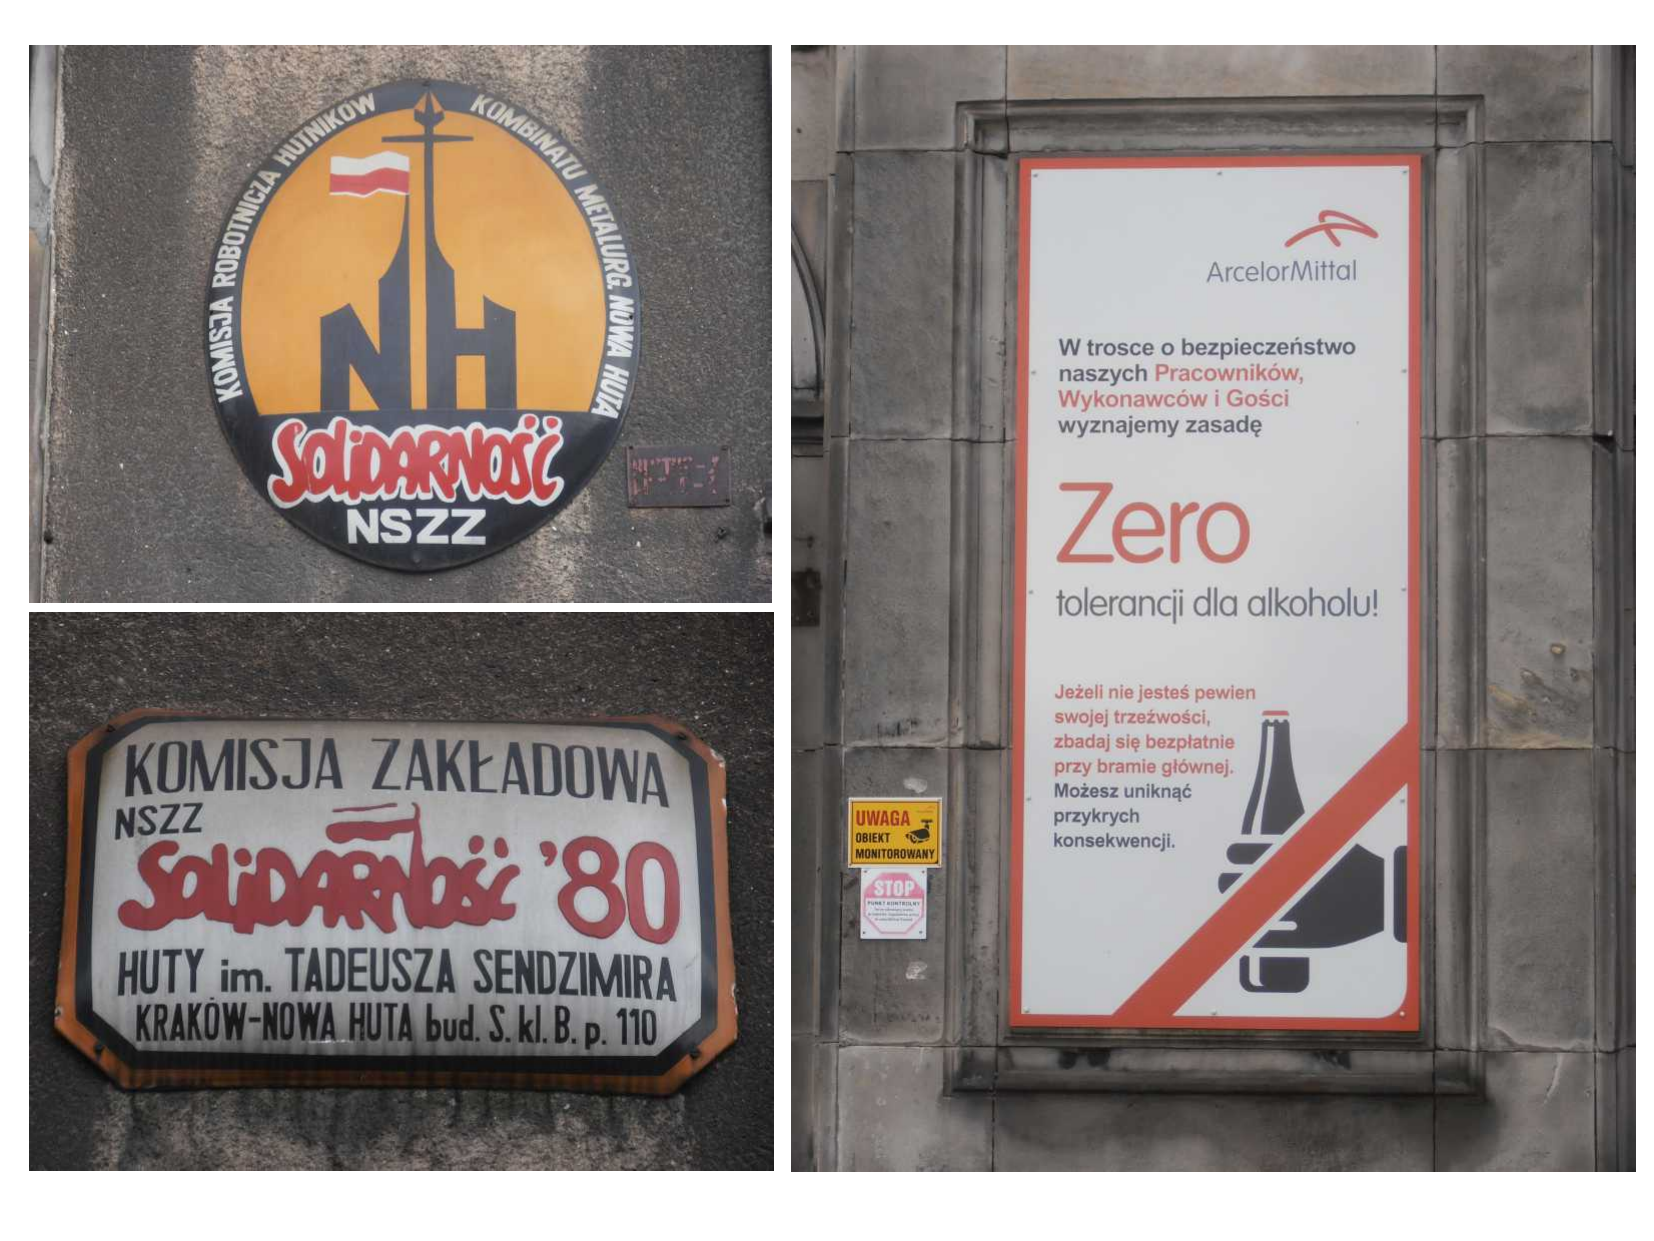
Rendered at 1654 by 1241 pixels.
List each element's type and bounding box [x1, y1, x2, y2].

picture [29, 612, 774, 1171]
picture [791, 45, 1636, 1172]
picture [29, 45, 772, 603]
